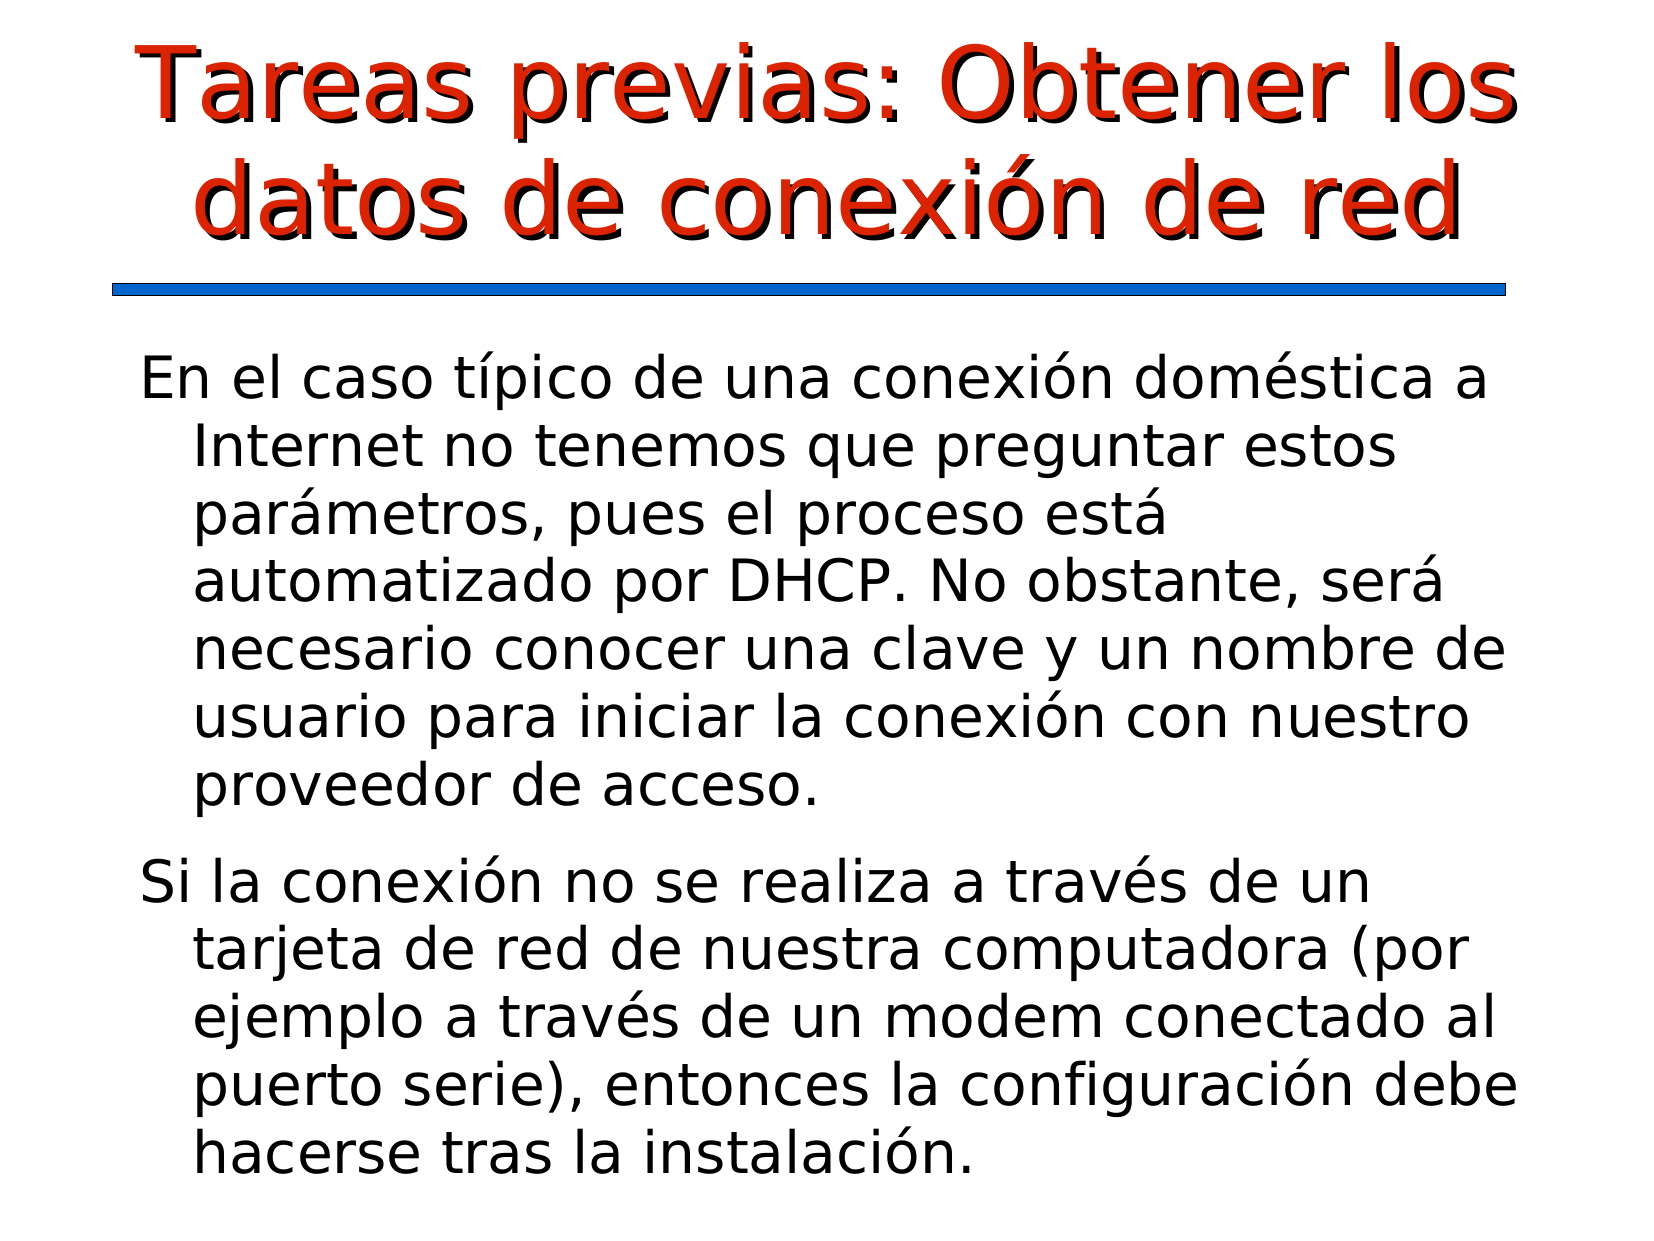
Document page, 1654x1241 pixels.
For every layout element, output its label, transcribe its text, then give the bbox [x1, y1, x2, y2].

title Tareas previas: Obtener los datos de conexión de red [121, 25, 1534, 258]
list En el caso típico de una conexión doméstica a Internet no tenemos que preguntar estos parámetros, pues el proceso está automatizado por DHCP. No obstante, será necesario conocer una clave y un nombre de usuario para iniciar la conexión con nuestro proveedor de acceso. Si la conexión no se realiza a través de un tarjeta de red de nuestra computadora (por ejemplo a través de un modem conectado al puerto serie), entonces la configuración debe hacerse tras la instalación. [121, 344, 1534, 1188]
